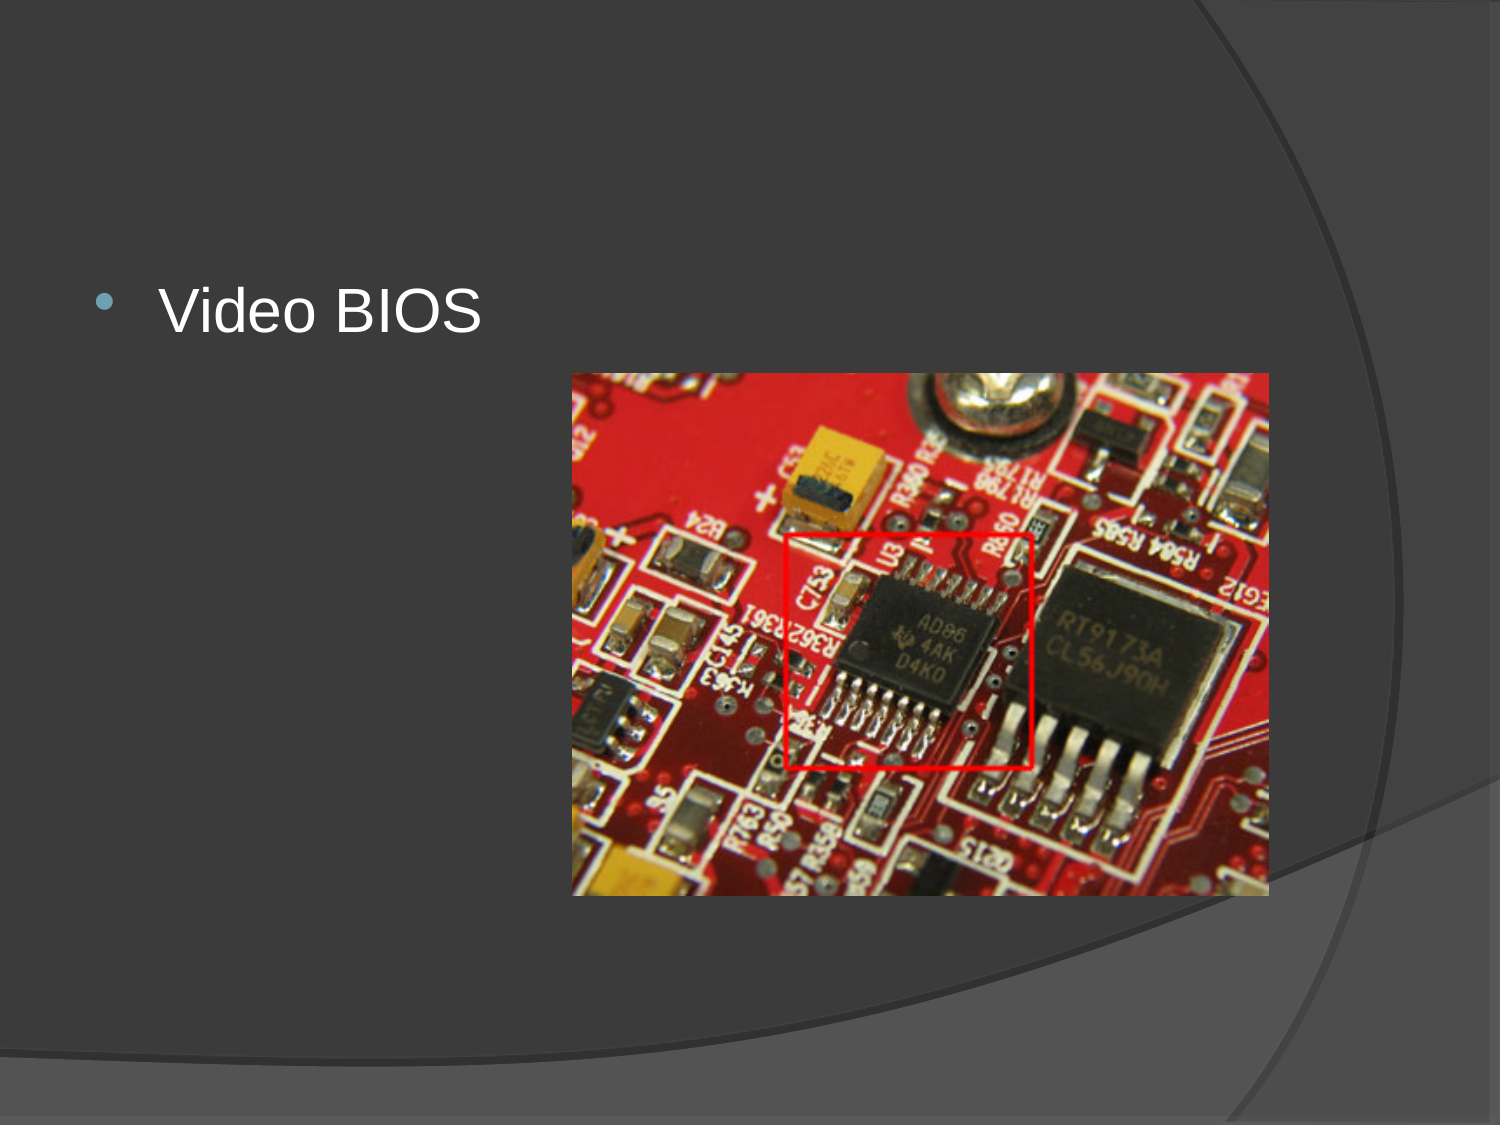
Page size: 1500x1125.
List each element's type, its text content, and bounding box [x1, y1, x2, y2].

list Video BIOS [75, 262, 1300, 1005]
picture [572, 373, 1269, 896]
